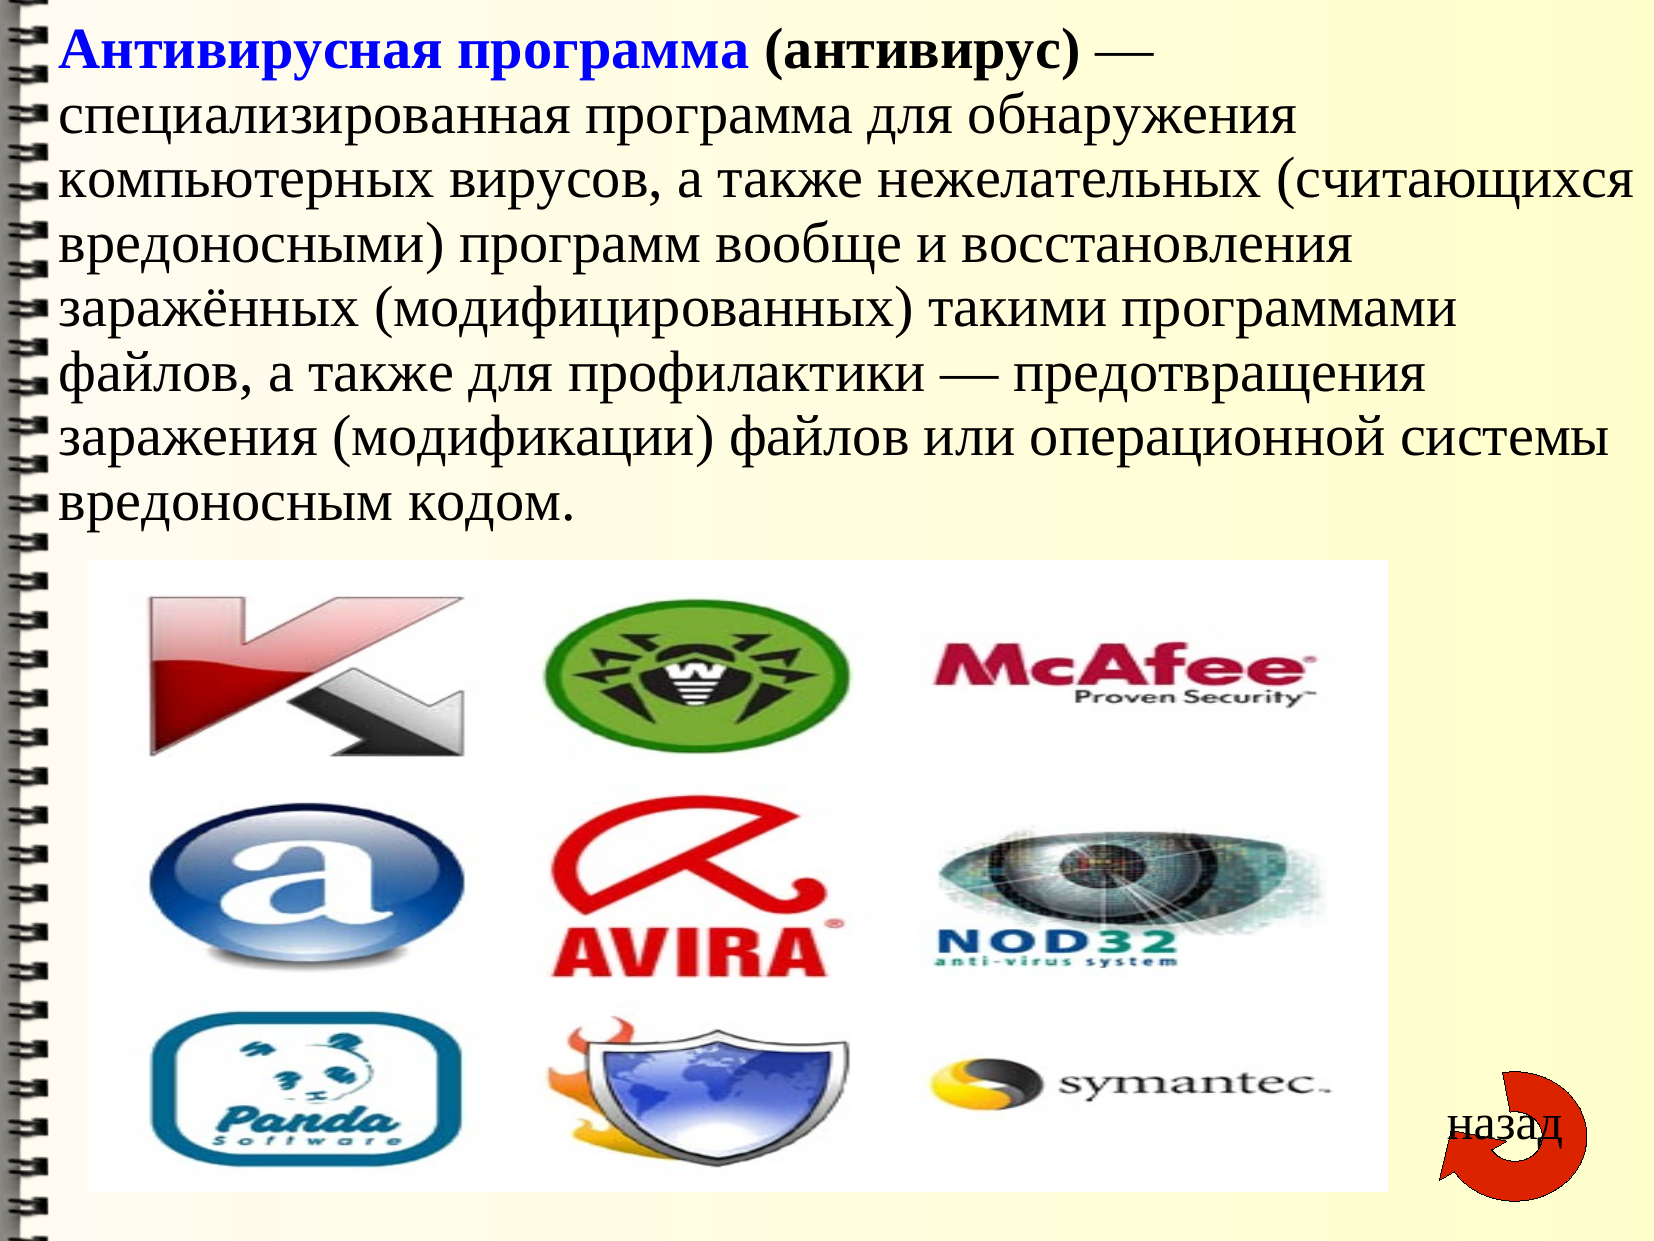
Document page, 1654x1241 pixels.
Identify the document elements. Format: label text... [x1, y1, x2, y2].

text_box [1439, 1071, 1587, 1202]
picture [88, 560, 1388, 1192]
text_box Антивирусная программа (антивирус) — специализированная программа для обнаружения компьютерных вирусов, а также нежелательных (считающихся вредоносными) программ вообще и восстановления заражённых (модифицированных) такими программами файлов, а также для профилактики — предотвращения заражения (модификации) файлов или операционной системы вредоносным кодом. [59, 16, 1654, 542]
text_box назад [1446, 1095, 1564, 1152]
picture [0, 0, 1654, 1241]
